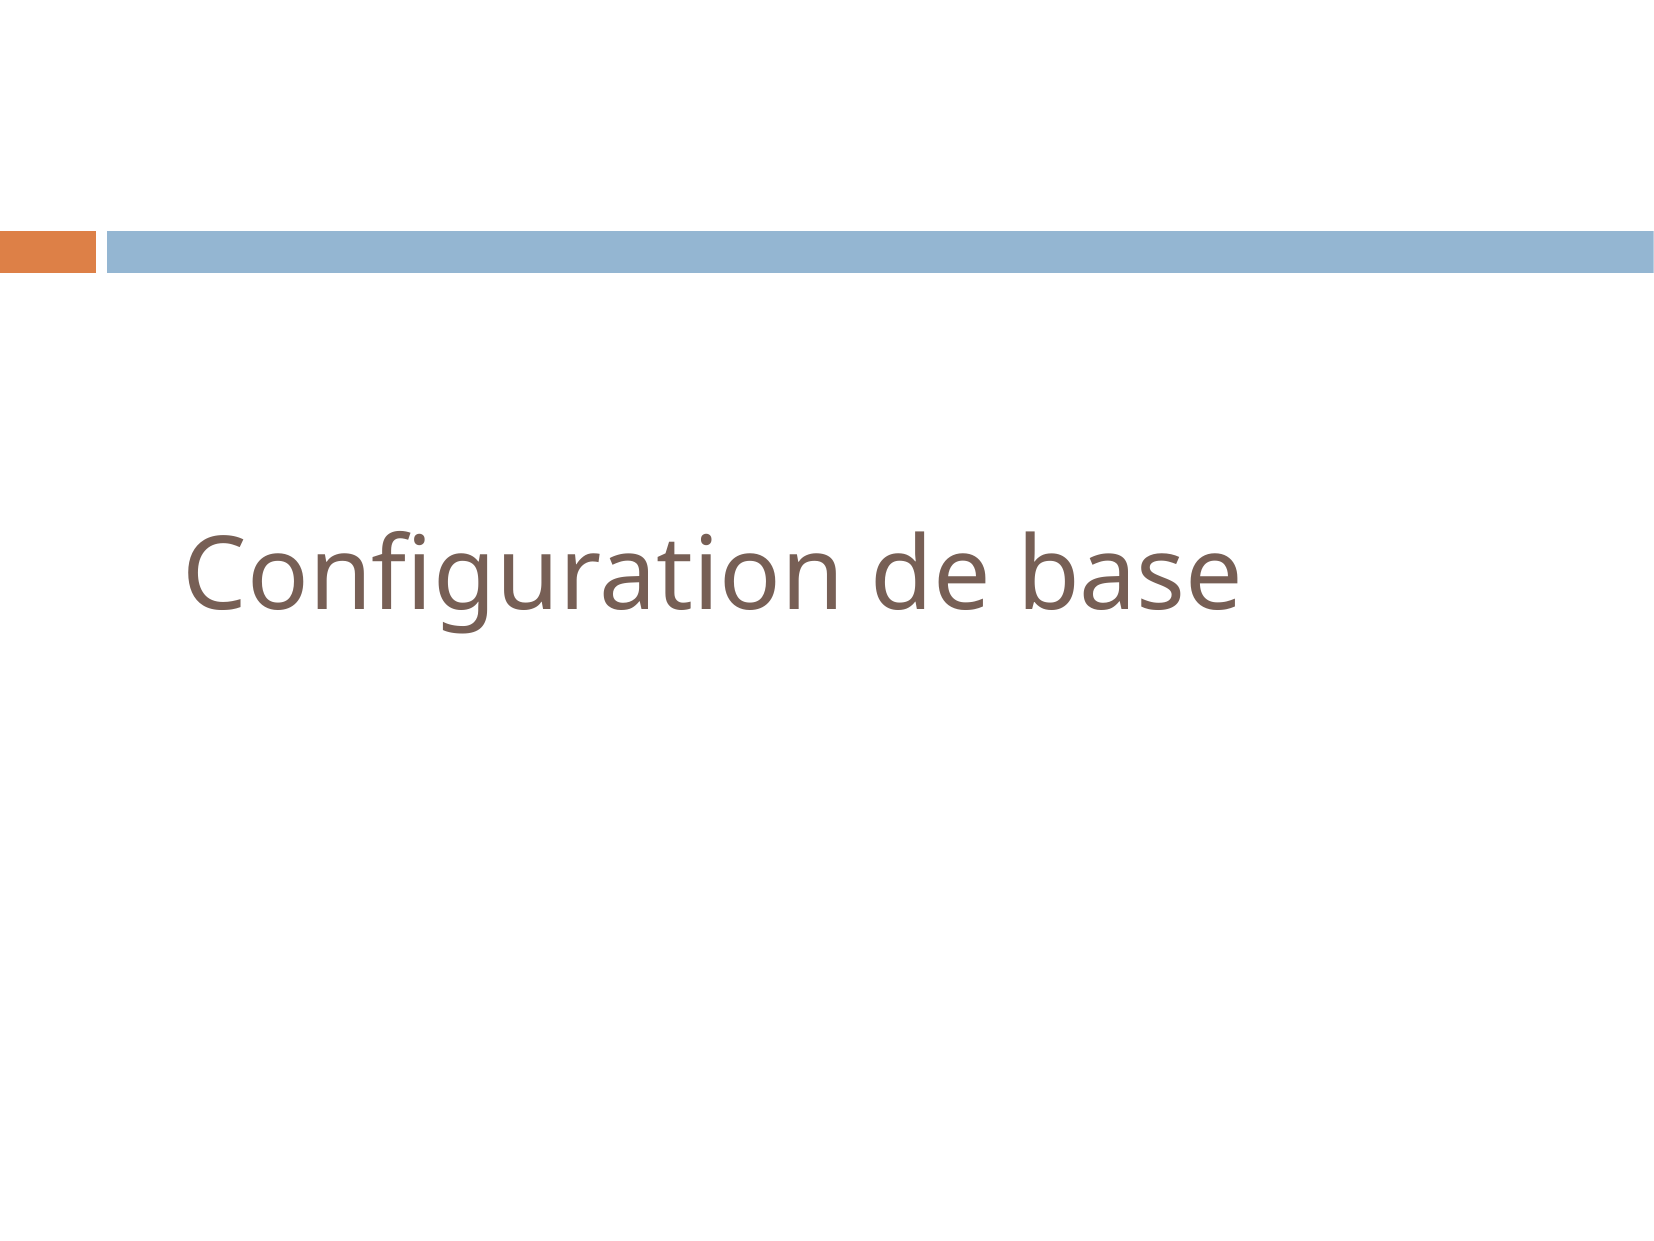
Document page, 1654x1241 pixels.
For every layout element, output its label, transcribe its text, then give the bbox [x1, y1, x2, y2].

title Configuration de base [169, 475, 1576, 683]
